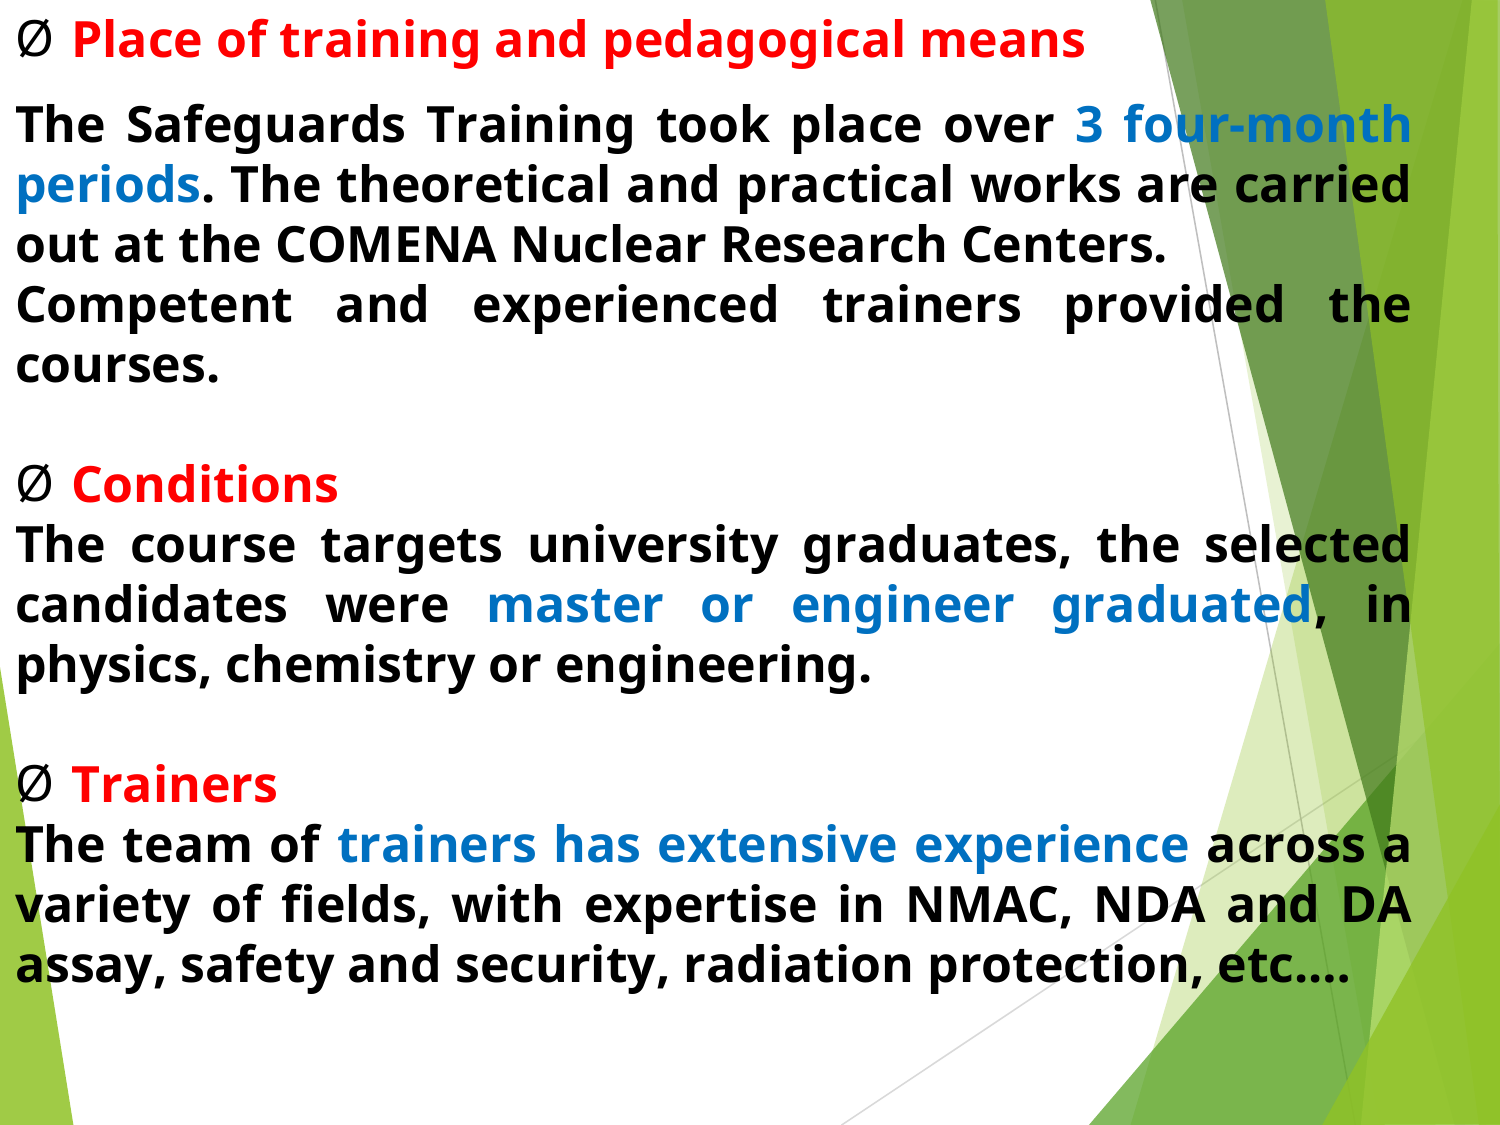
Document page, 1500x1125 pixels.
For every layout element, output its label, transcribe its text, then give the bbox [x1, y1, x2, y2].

text_box Place of training and pedagogical means The Safeguards Training took place over 3 four-month periods. The theoretical and practical works are carried out at the COMENA Nuclear Research Centers. Competent and experienced trainers provided the courses. Conditions The course targets university graduates, the selected candidates were master or engineer graduated, in physics, chemistry or engineering. Trainers The team of trainers has extensive experience across a variety of fields, with expertise in NMAC, NDA and DA assay, safety and security, radiation protection, etc.… [0, 0, 1452, 1000]
